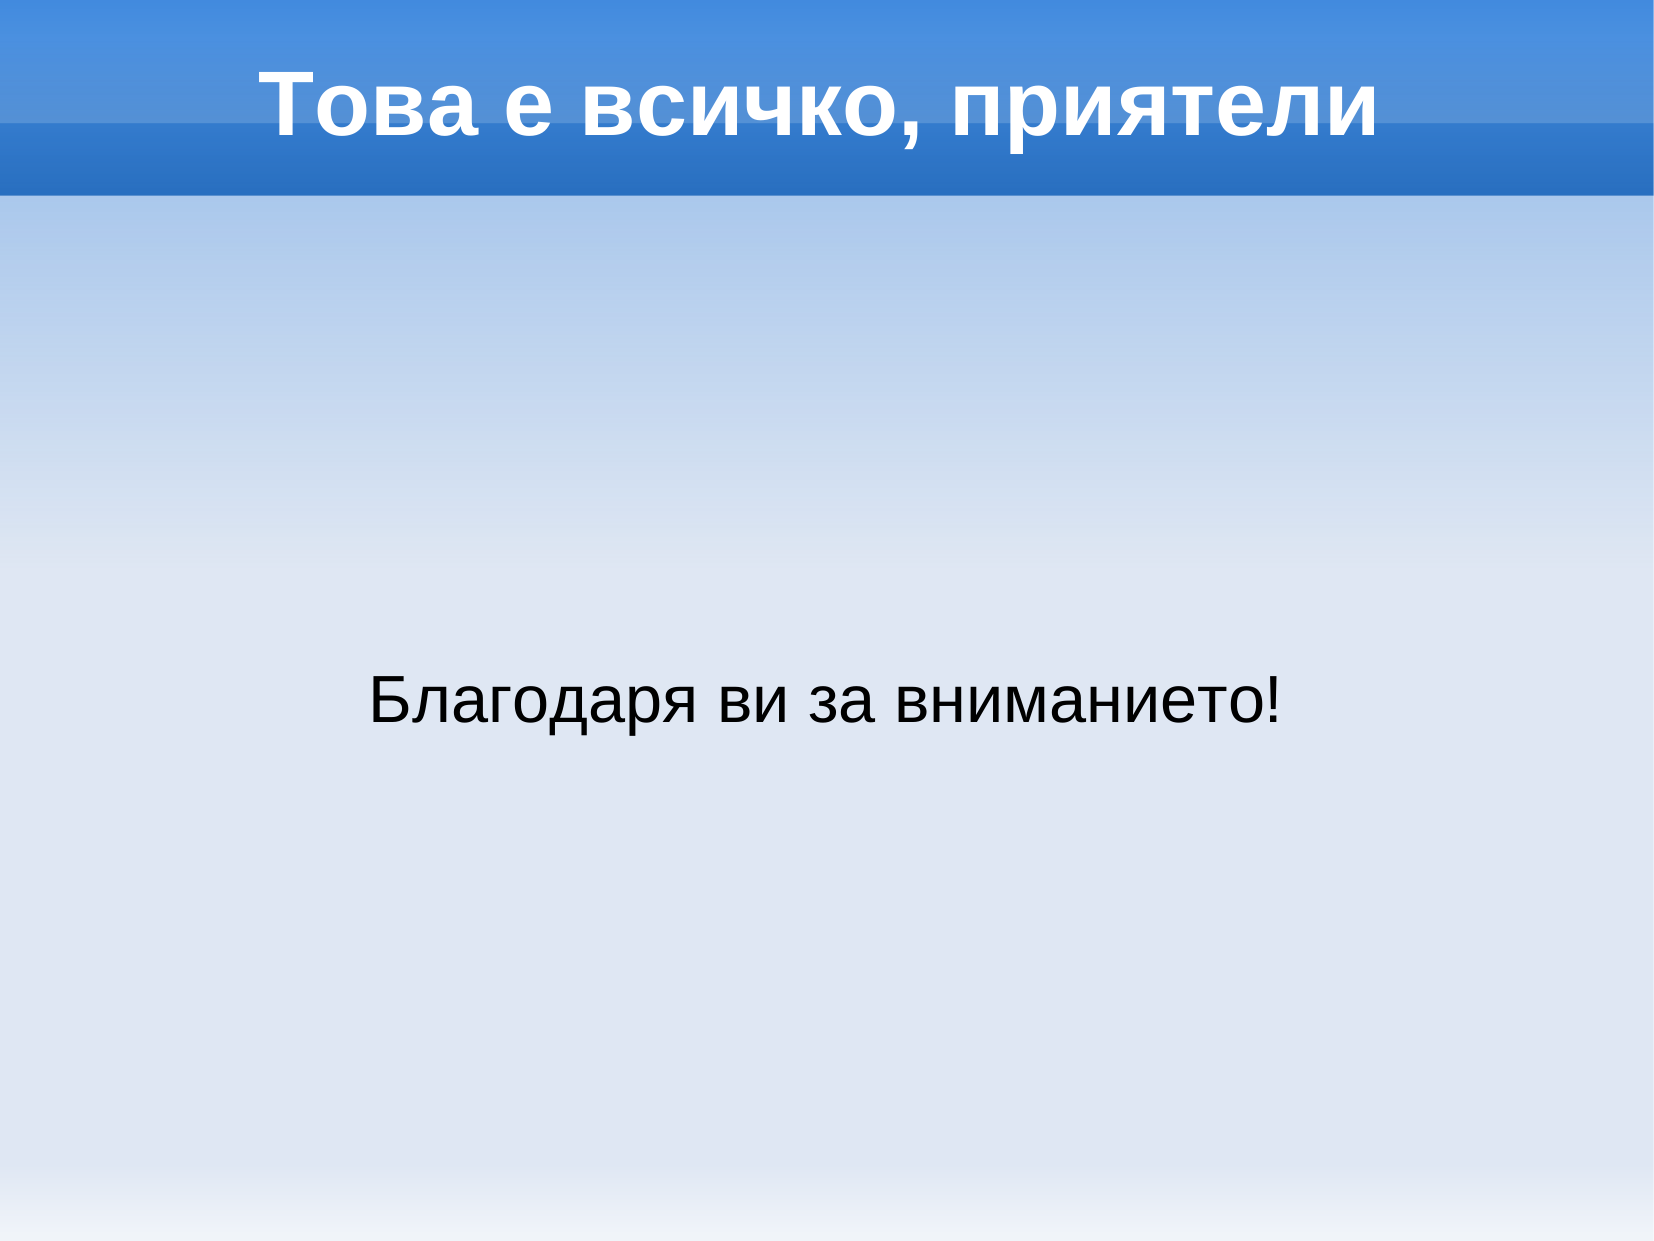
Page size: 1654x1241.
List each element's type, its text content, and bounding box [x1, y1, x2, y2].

subtitle Благодаря ви за вниманието! [82, 290, 1571, 1109]
picture [0, 0, 1654, 1241]
title Това е всичко, приятели [76, 0, 1565, 208]
